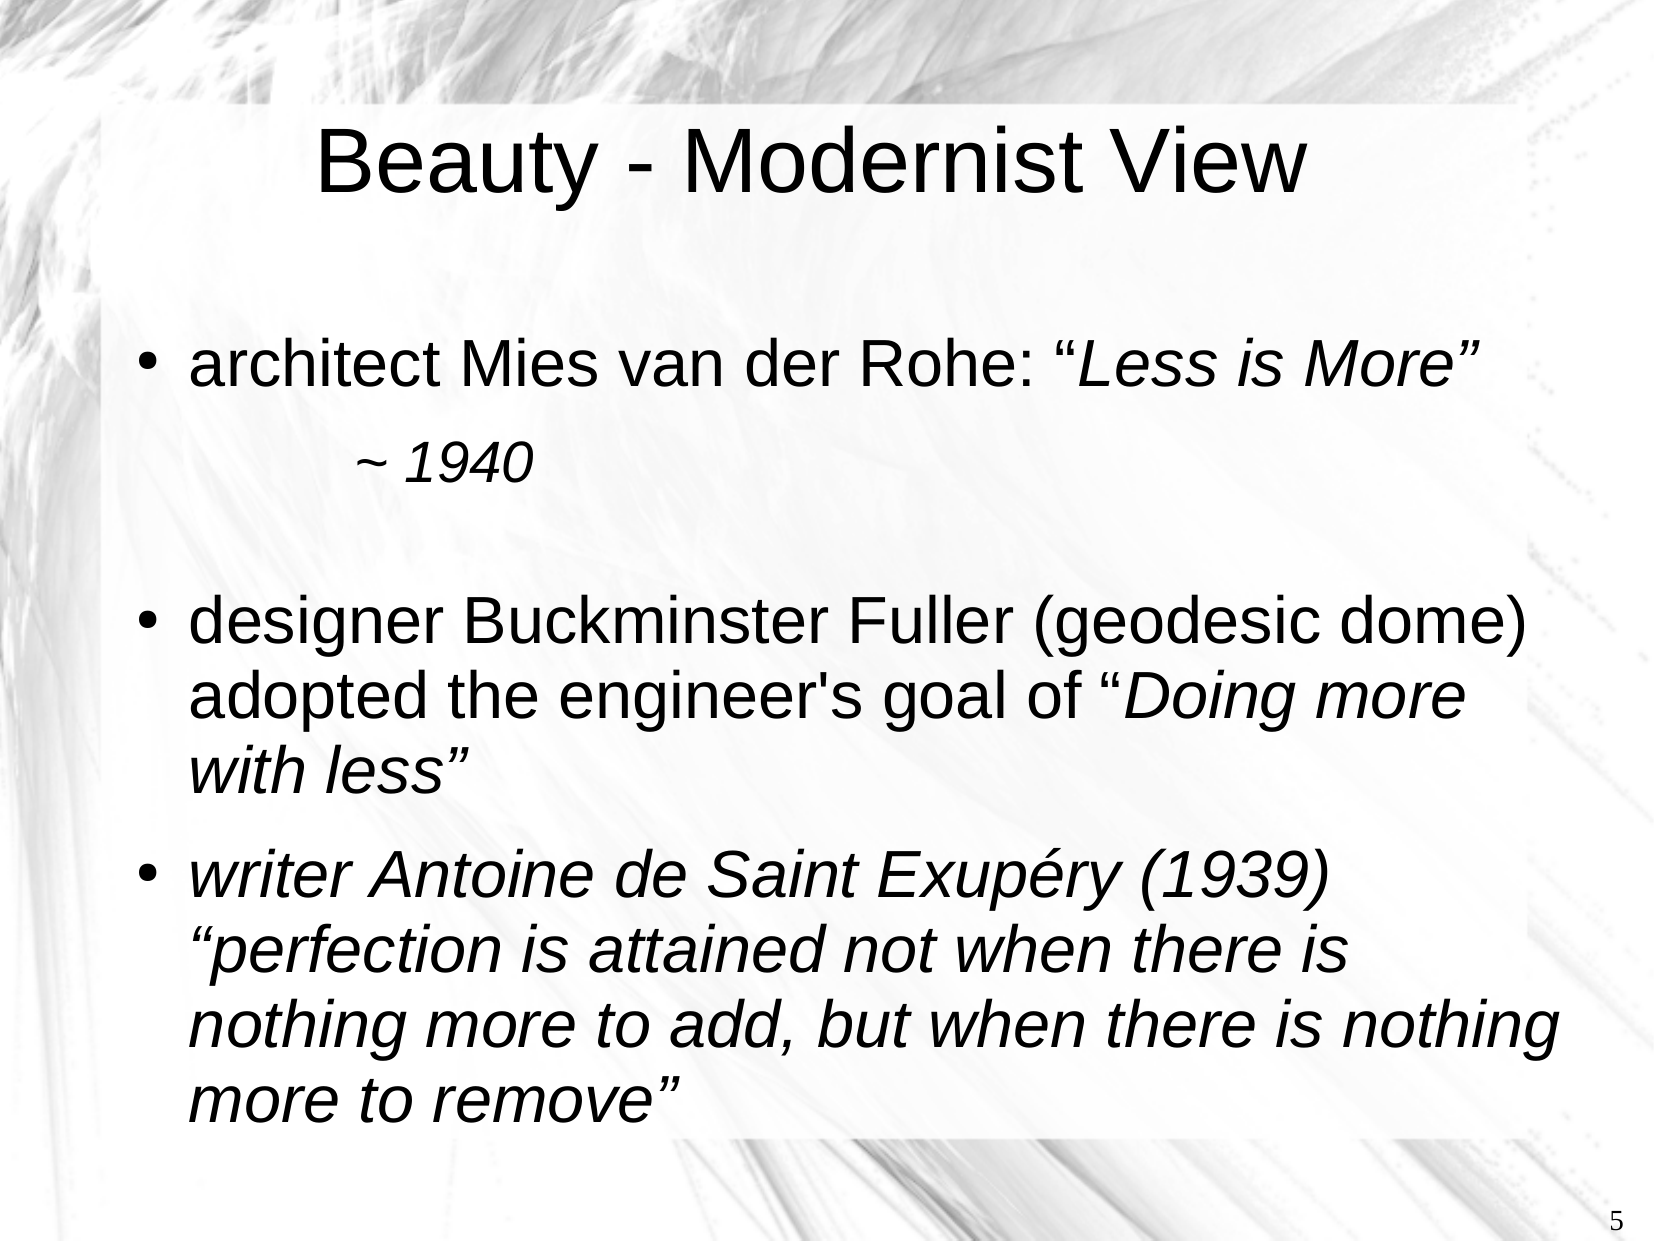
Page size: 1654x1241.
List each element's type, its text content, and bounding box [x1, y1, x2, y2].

picture [0, 0, 1654, 1241]
list architect Mies van der Rohe: “Less is More” ~ 1940 designer Buckminster Fuller (geodesic dome) adopted the engineer's goal of “Doing more with less” writer Antoine de Saint Exupéry (1939) “perfection is attained not when there is nothing more to add, but when there is nothing more to remove” [118, 325, 1571, 1239]
title Beauty - Modernist View [118, 84, 1506, 238]
